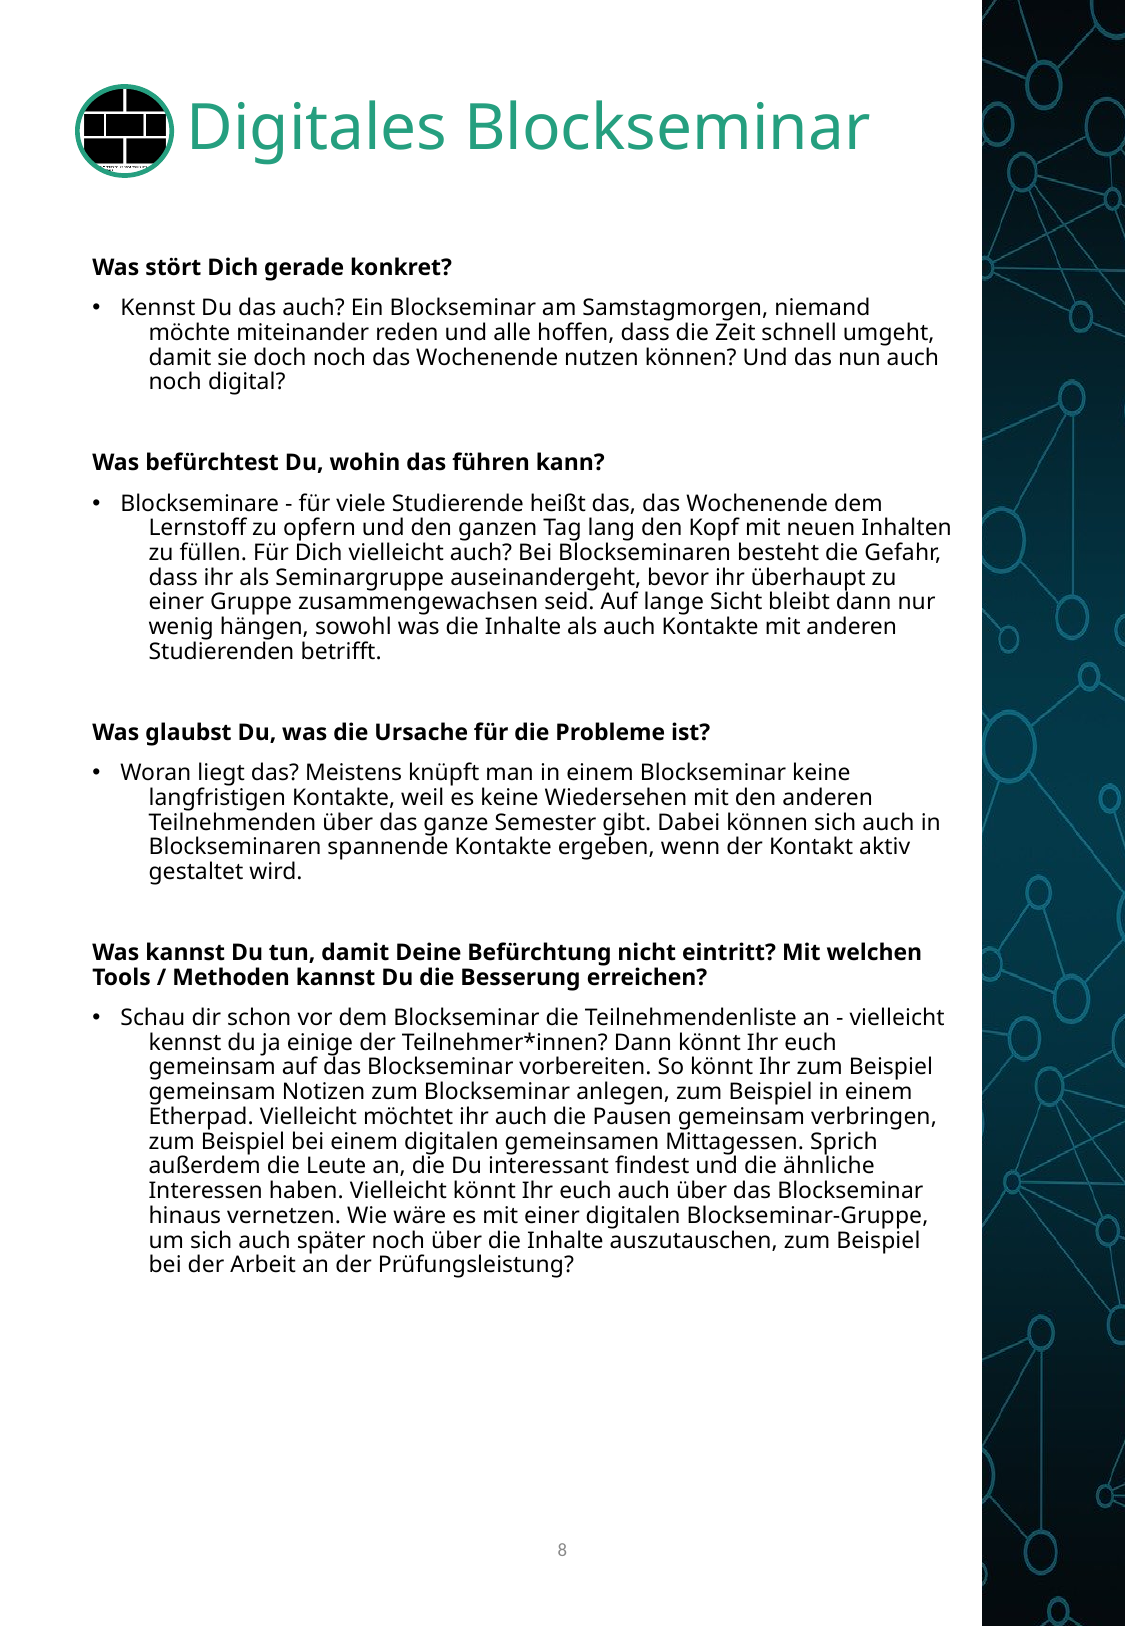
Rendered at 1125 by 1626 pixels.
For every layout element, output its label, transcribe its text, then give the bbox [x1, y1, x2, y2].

title Digitales Blockseminar [171, 86, 1125, 248]
text_box 8 [372, 1506, 753, 1593]
list Was stört Dich gerade konkret? Kennst Du das auch? Ein Blockseminar am Samstagmorgen, niemand möchte miteinander reden und alle hoffen, dass die Zeit schnell umgeht, damit sie doch noch das Wochenende nutzen können? Und das nun auch noch digital? Was befürchtest Du, wohin das führen kann? Blockseminare - für viele Studierende heißt das, das Wochenende dem Lernstoff zu opfern und den ganzen Tag lang den Kopf mit neuen Inhalten zu füllen. Für Dich vielleicht auch? Bei Blockseminaren besteht die Gefahr, dass ihr als Seminargruppe auseinandergeht, bevor ihr überhaupt zu einer Gruppe zusammengewachsen seid. Auf lange Sicht bleibt dann nur wenig hängen, sowohl was die Inhalte als auch Kontakte mit anderen Studierenden betrifft. Was glaubst Du, was die Ursache für die Probleme ist? Woran liegt das? Meistens knüpft man in einem Blockseminar keine langfristigen Kontakte, weil es keine Wiedersehen mit den anderen Teilnehmenden über das ganze Semester gibt. Dabei können sich auch in Blockseminaren spannende Kontakte ergeben, wenn der Kontakt aktiv gestaltet wird. Was kannst Du tun, damit Deine Befürchtung nicht eintritt? Mit welchen Tools / Methoden kannst Du die Besserung erreichen? Schau dir schon vor dem Blockseminar die Teilnehmendenliste an - vielleicht kennst du ja einige der Teilnehmer*innen? Dann könnt Ihr euch gemeinsam auf das Blockseminar vorbereiten. So könnt Ihr zum Beispiel gemeinsam Notizen zum Blockseminar anlegen, zum Beispiel in einem Etherpad. Vielleicht möchtet ihr auch die Pausen gemeinsam verbringen, zum Beispiel bei einem digitalen gemeinsamen Mittagessen. Sprich außerdem die Leute an, die Du interessant findest und die ähnliche Interessen haben. Vielleicht könnt Ihr euch auch über das Blockseminar hinaus vernetzen. Wie wäre es mit einer digitalen Blockseminar-Gruppe, um sich auch später noch über die Inhalte auszutauschen, zum Beispiel bei der Arbeit an der Prüfungsleistung? [77, 247, 973, 1571]
text_box [77, 86, 172, 176]
